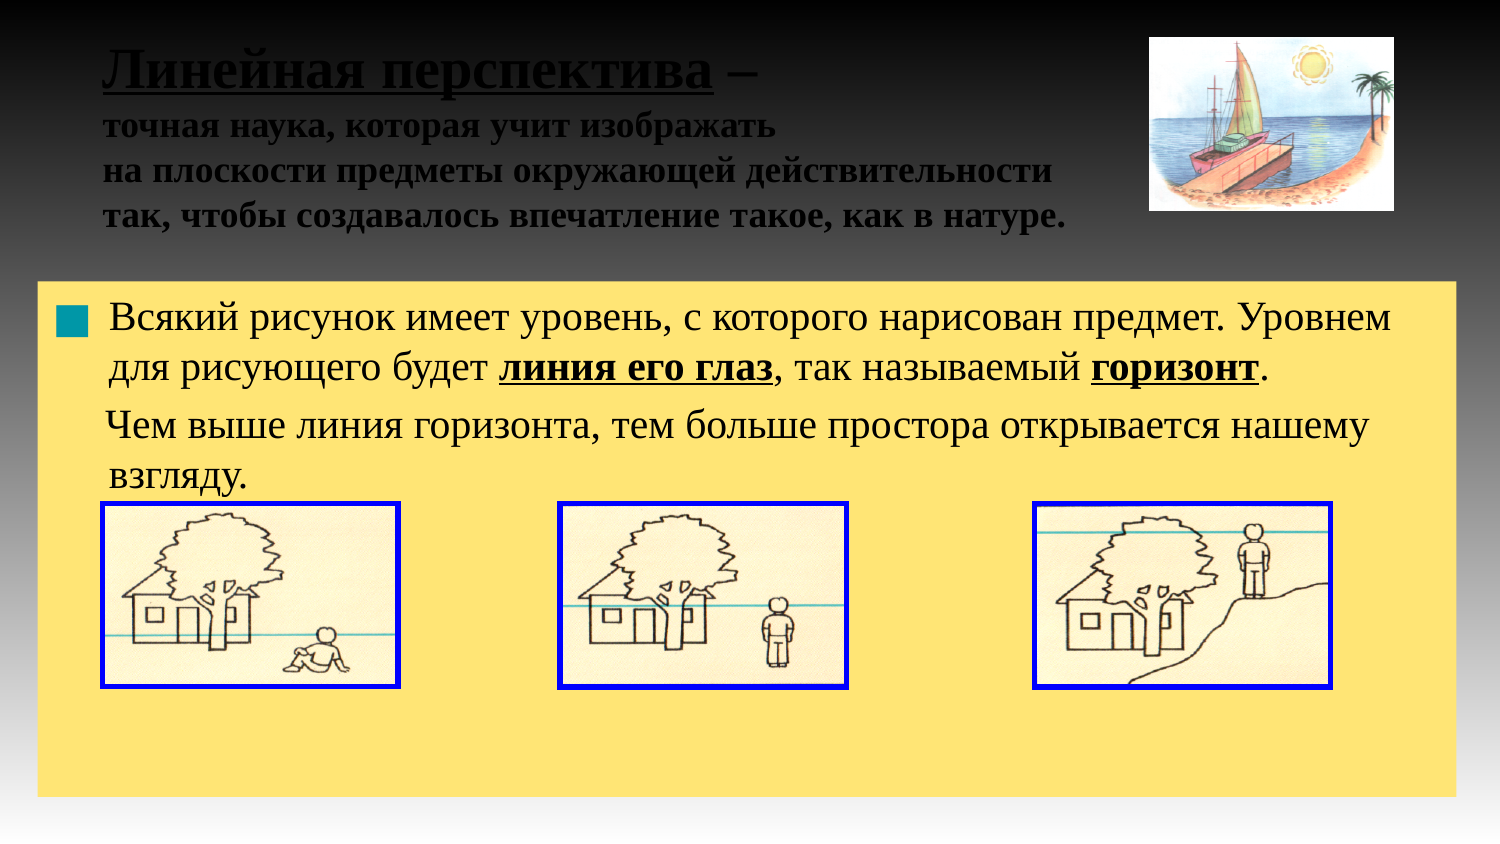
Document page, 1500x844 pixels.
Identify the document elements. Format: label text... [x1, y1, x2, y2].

title Линейная перспектива – точная наука, которая учит изображать на плоскости предметы окружающей действительности так, чтобы создавалось впечатление такое, как в натуре. [87, 62, 1380, 243]
picture [562, 506, 844, 685]
picture [104, 506, 396, 685]
picture [1037, 506, 1329, 685]
list Всякий рисунок имеет уровень, с которого нарисован предмет. Уровнем для рисующего будет линия его глаз, так называемый горизонт. Чем выше линия горизонта, тем больше простора открывается нашему взгляду. [37, 281, 1457, 797]
picture [1149, 37, 1394, 211]
